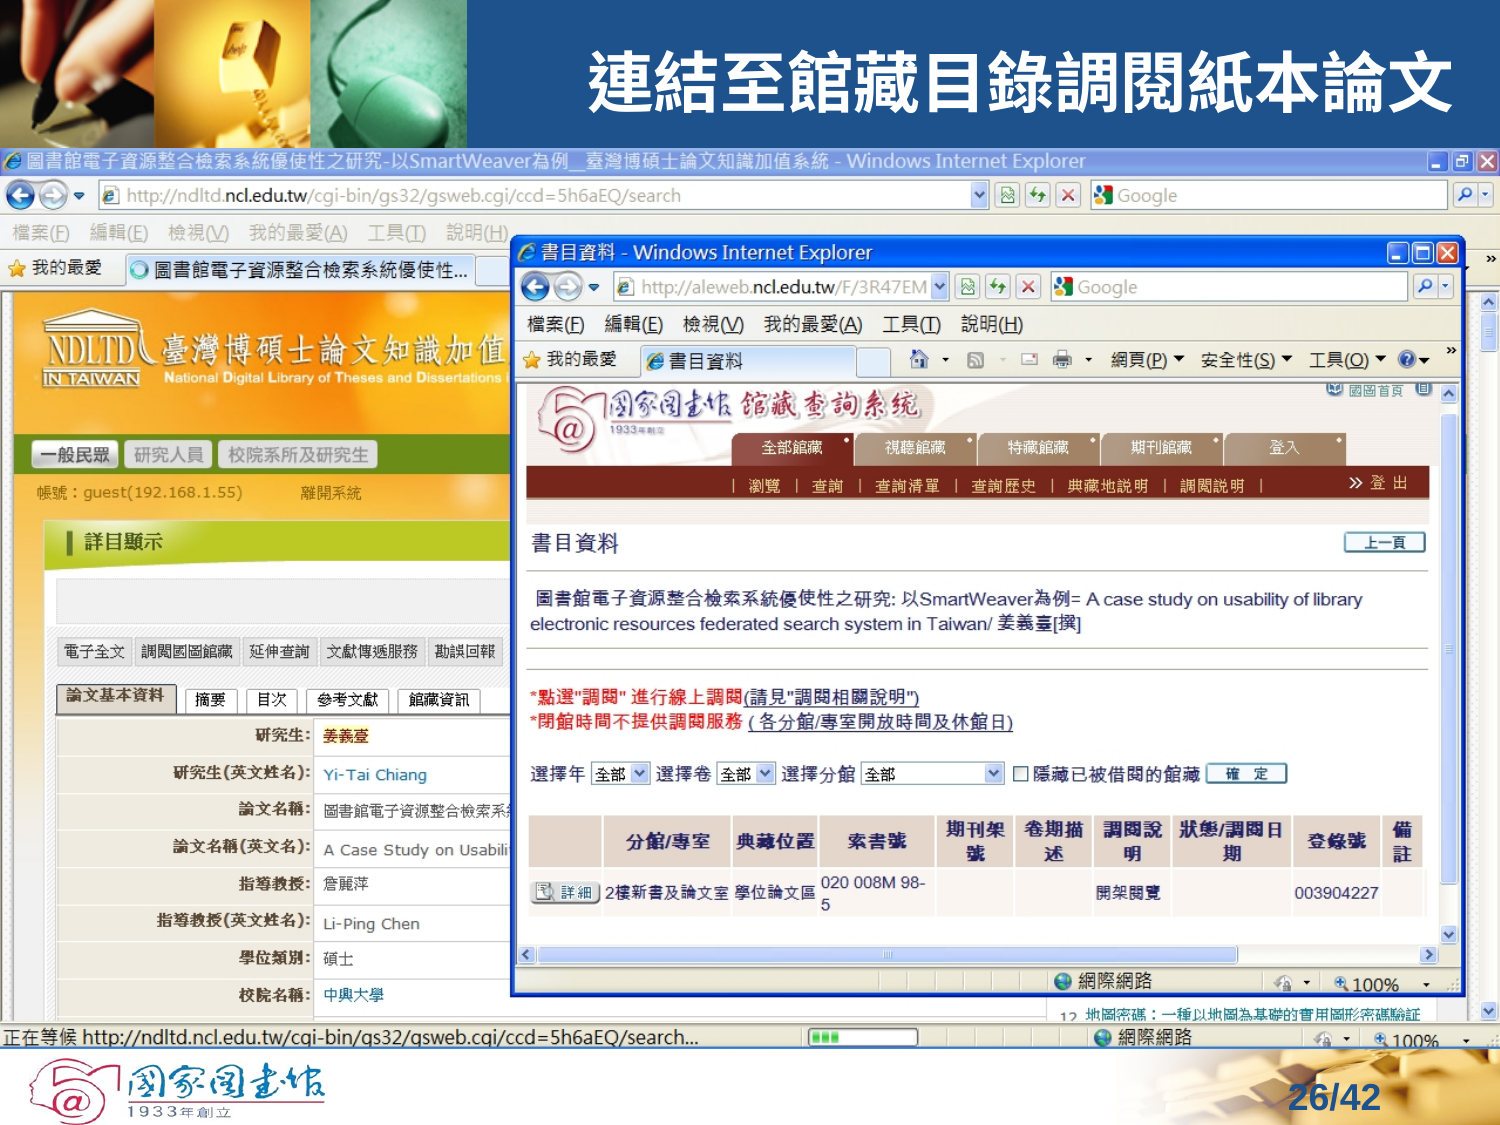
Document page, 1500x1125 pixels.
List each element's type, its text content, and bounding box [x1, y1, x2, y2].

picture [0, 148, 1500, 1049]
title 連結至館藏目錄調閱紙本論文 [469, 24, 1470, 138]
picture [29, 1058, 325, 1125]
